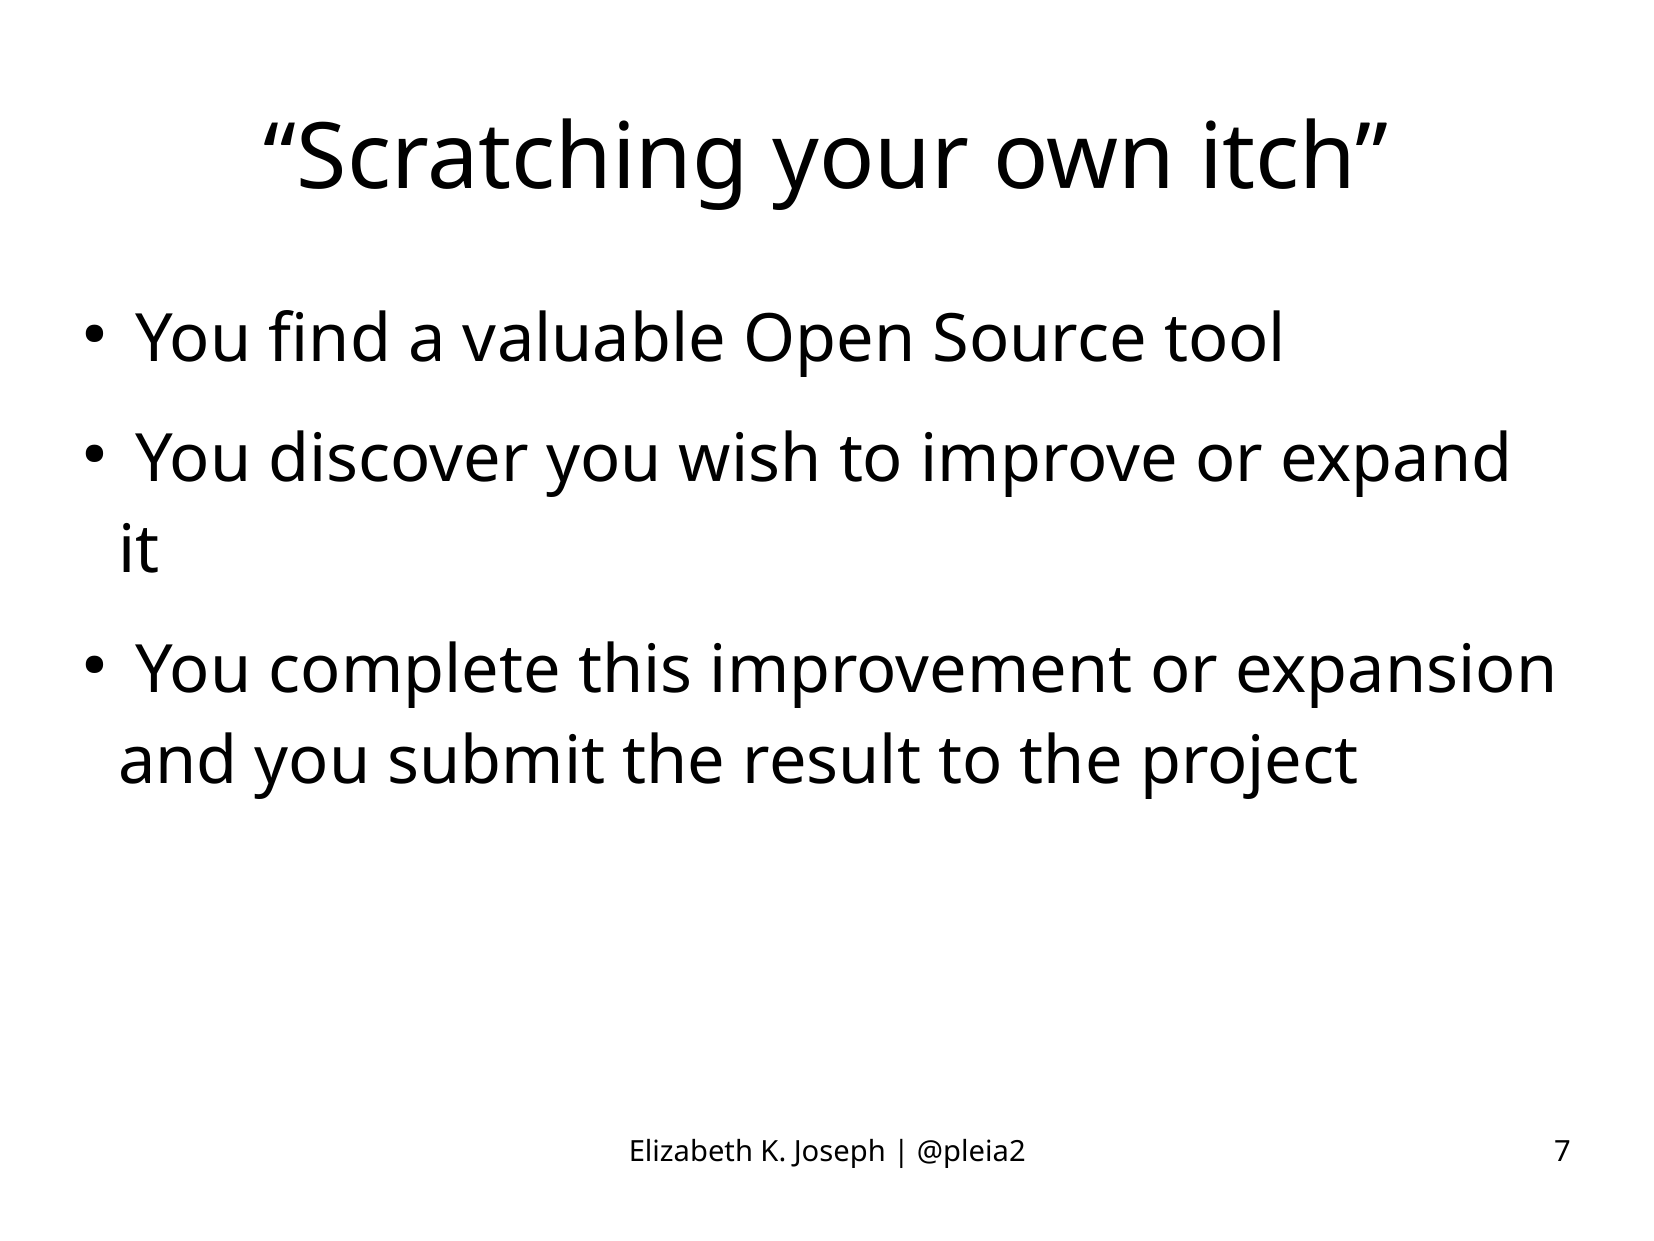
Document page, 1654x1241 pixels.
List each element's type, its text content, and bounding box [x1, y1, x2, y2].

list You find a valuable Open Source tool You discover you wish to improve or expand it You complete this improvement or expansion and you submit the result to the project [82, 290, 1571, 1010]
title “Scratching your own itch” [82, 49, 1571, 257]
